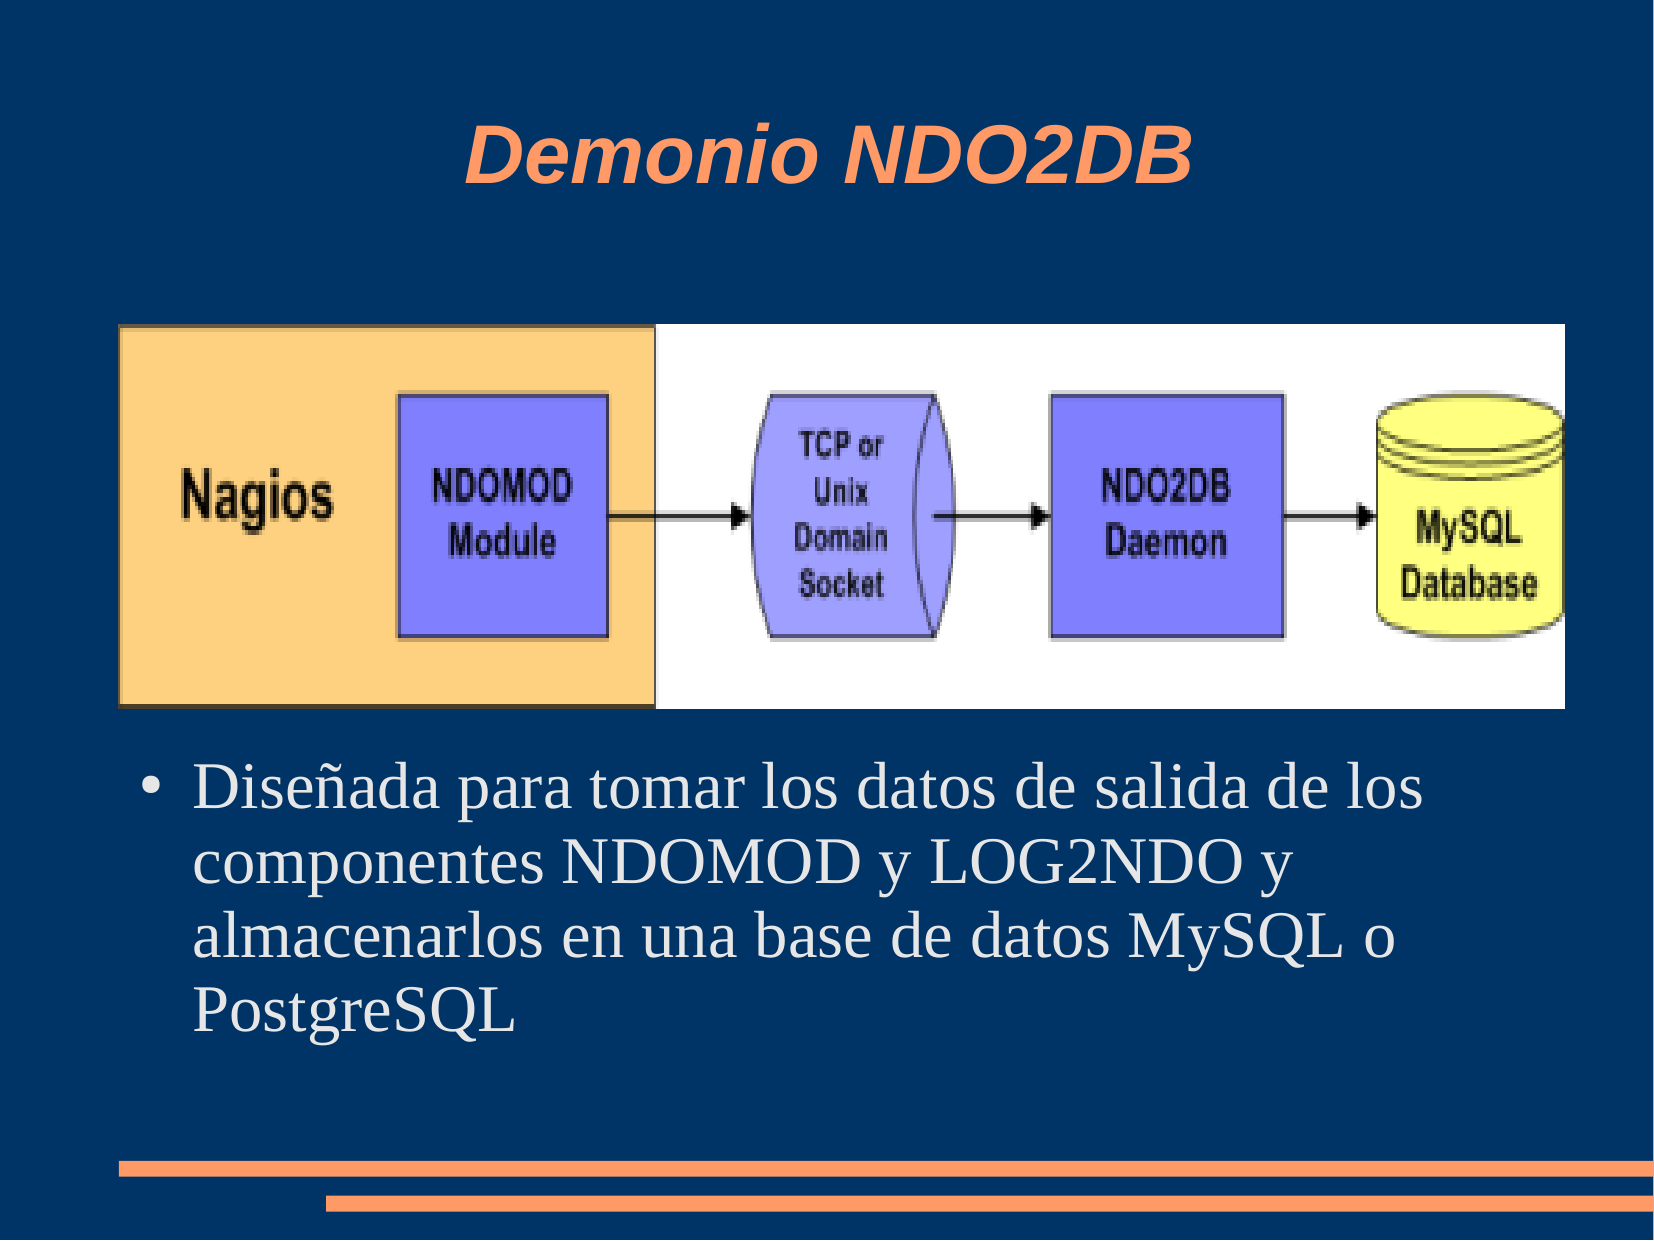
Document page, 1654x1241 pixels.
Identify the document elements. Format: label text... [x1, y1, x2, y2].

picture [118, 324, 1565, 709]
title Demonio NDO2DB [123, 59, 1536, 252]
chart [121, 709, 824, 713]
list Diseñada para tomar los datos de salida de los componentes NDOMOD y LOG2NDO y almacenarlos en una base de datos MySQL o PostgreSQL [121, 749, 1561, 1126]
chart [858, 709, 1562, 713]
